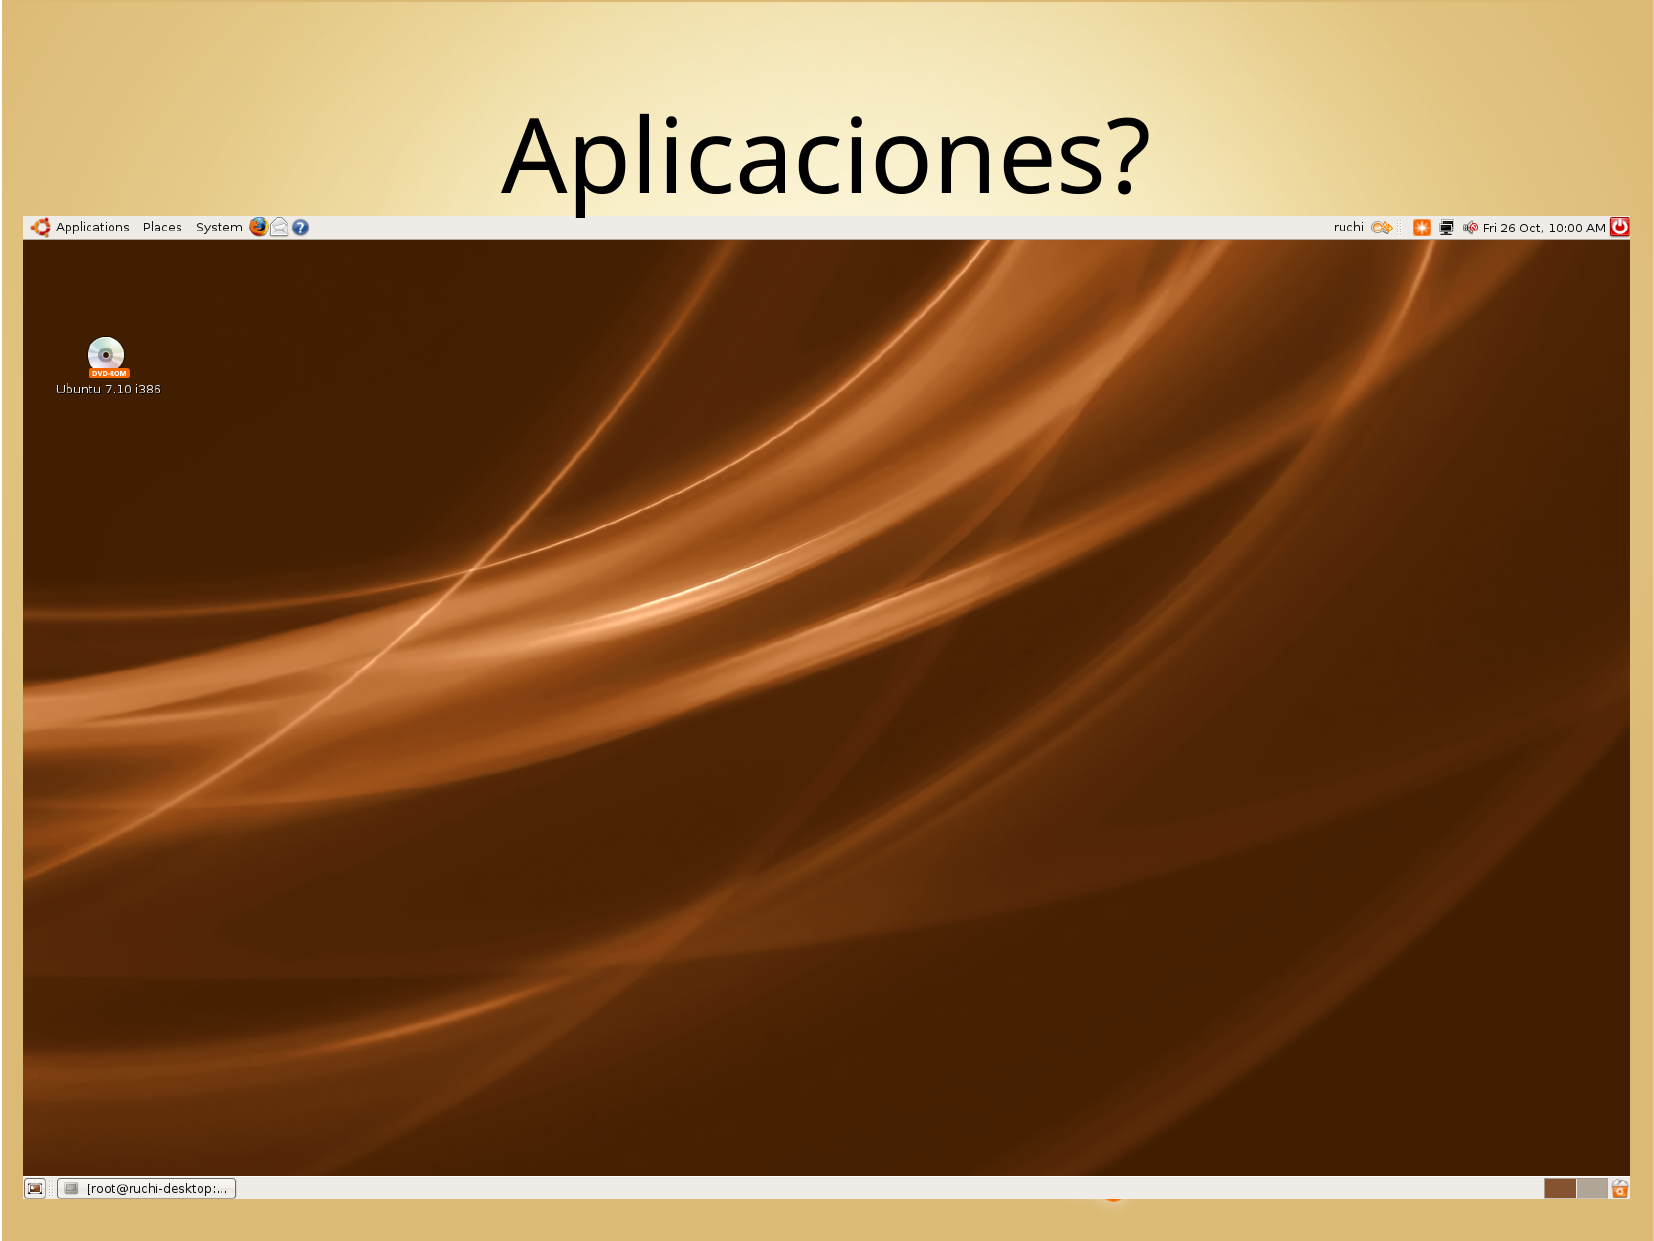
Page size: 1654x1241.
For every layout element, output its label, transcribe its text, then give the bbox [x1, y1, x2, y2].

picture [2, 0, 1654, 1241]
title Aplicaciones? [82, 49, 1571, 257]
